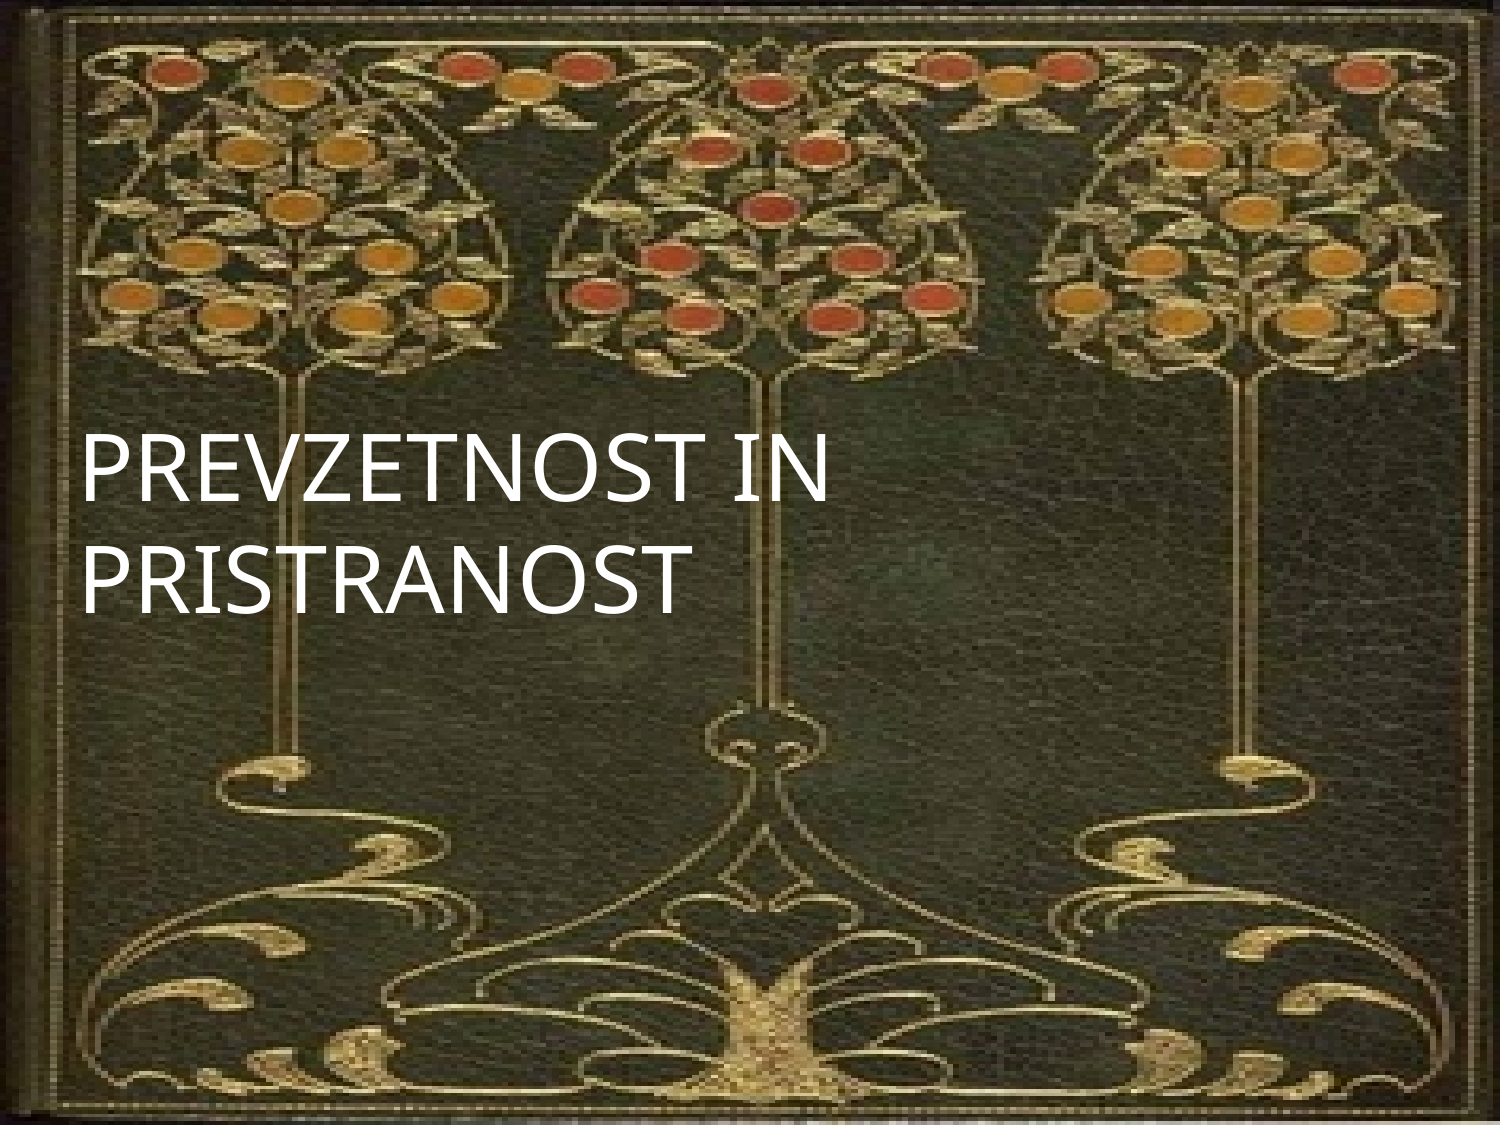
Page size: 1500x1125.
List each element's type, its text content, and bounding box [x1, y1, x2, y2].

picture [0, 0, 1500, 1125]
title PREVZETNOST IN PRISTRANOST [62, 399, 1450, 538]
subtitle [225, 537, 1275, 825]
